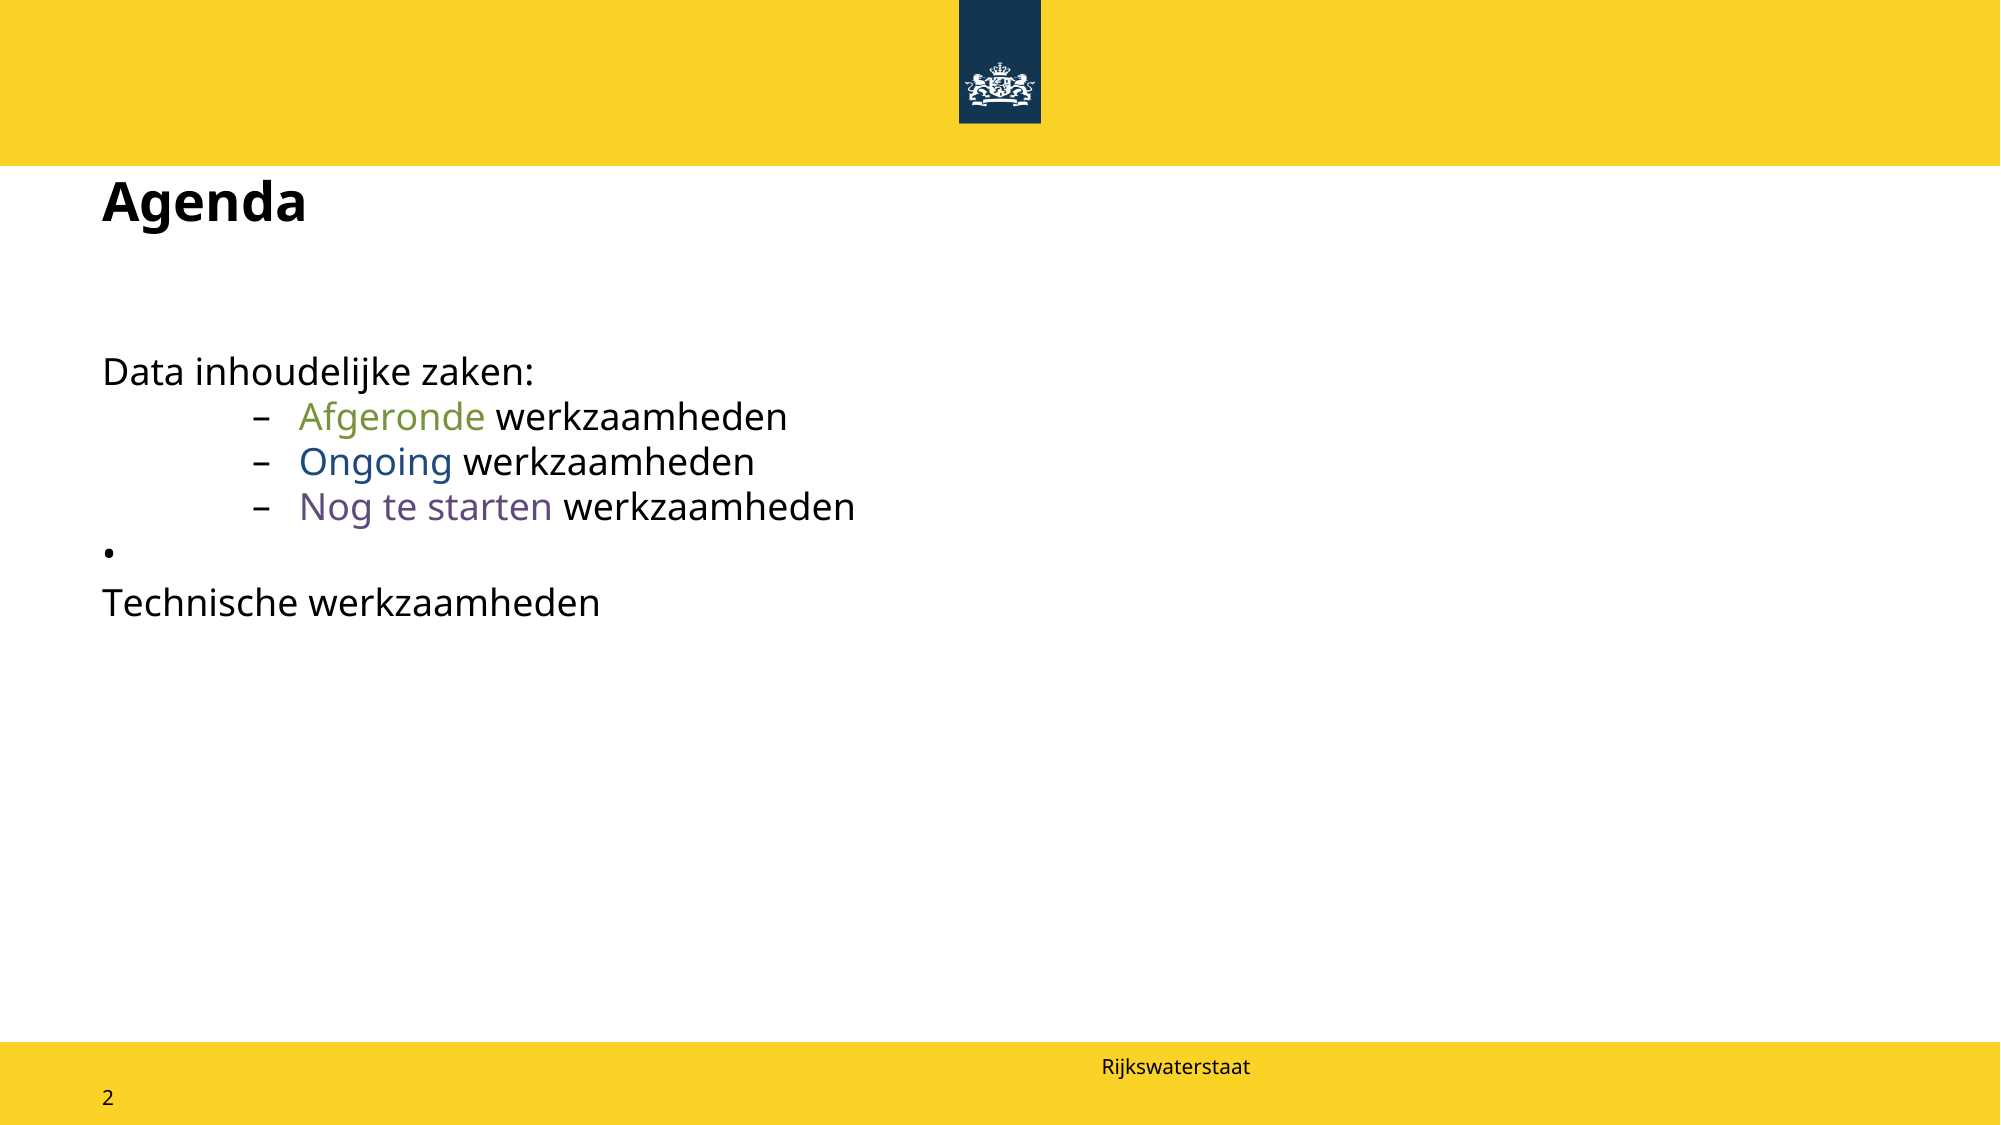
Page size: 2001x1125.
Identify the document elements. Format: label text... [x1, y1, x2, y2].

text_box 2 [102, 1084, 519, 1105]
title Agenda [102, 162, 1940, 244]
list Data inhoudelijke zaken: Afgeronde werkzaamheden Ongoing werkzaamheden Nog te starten werkzaamheden Technische werkzaamheden [102, 302, 1940, 1019]
